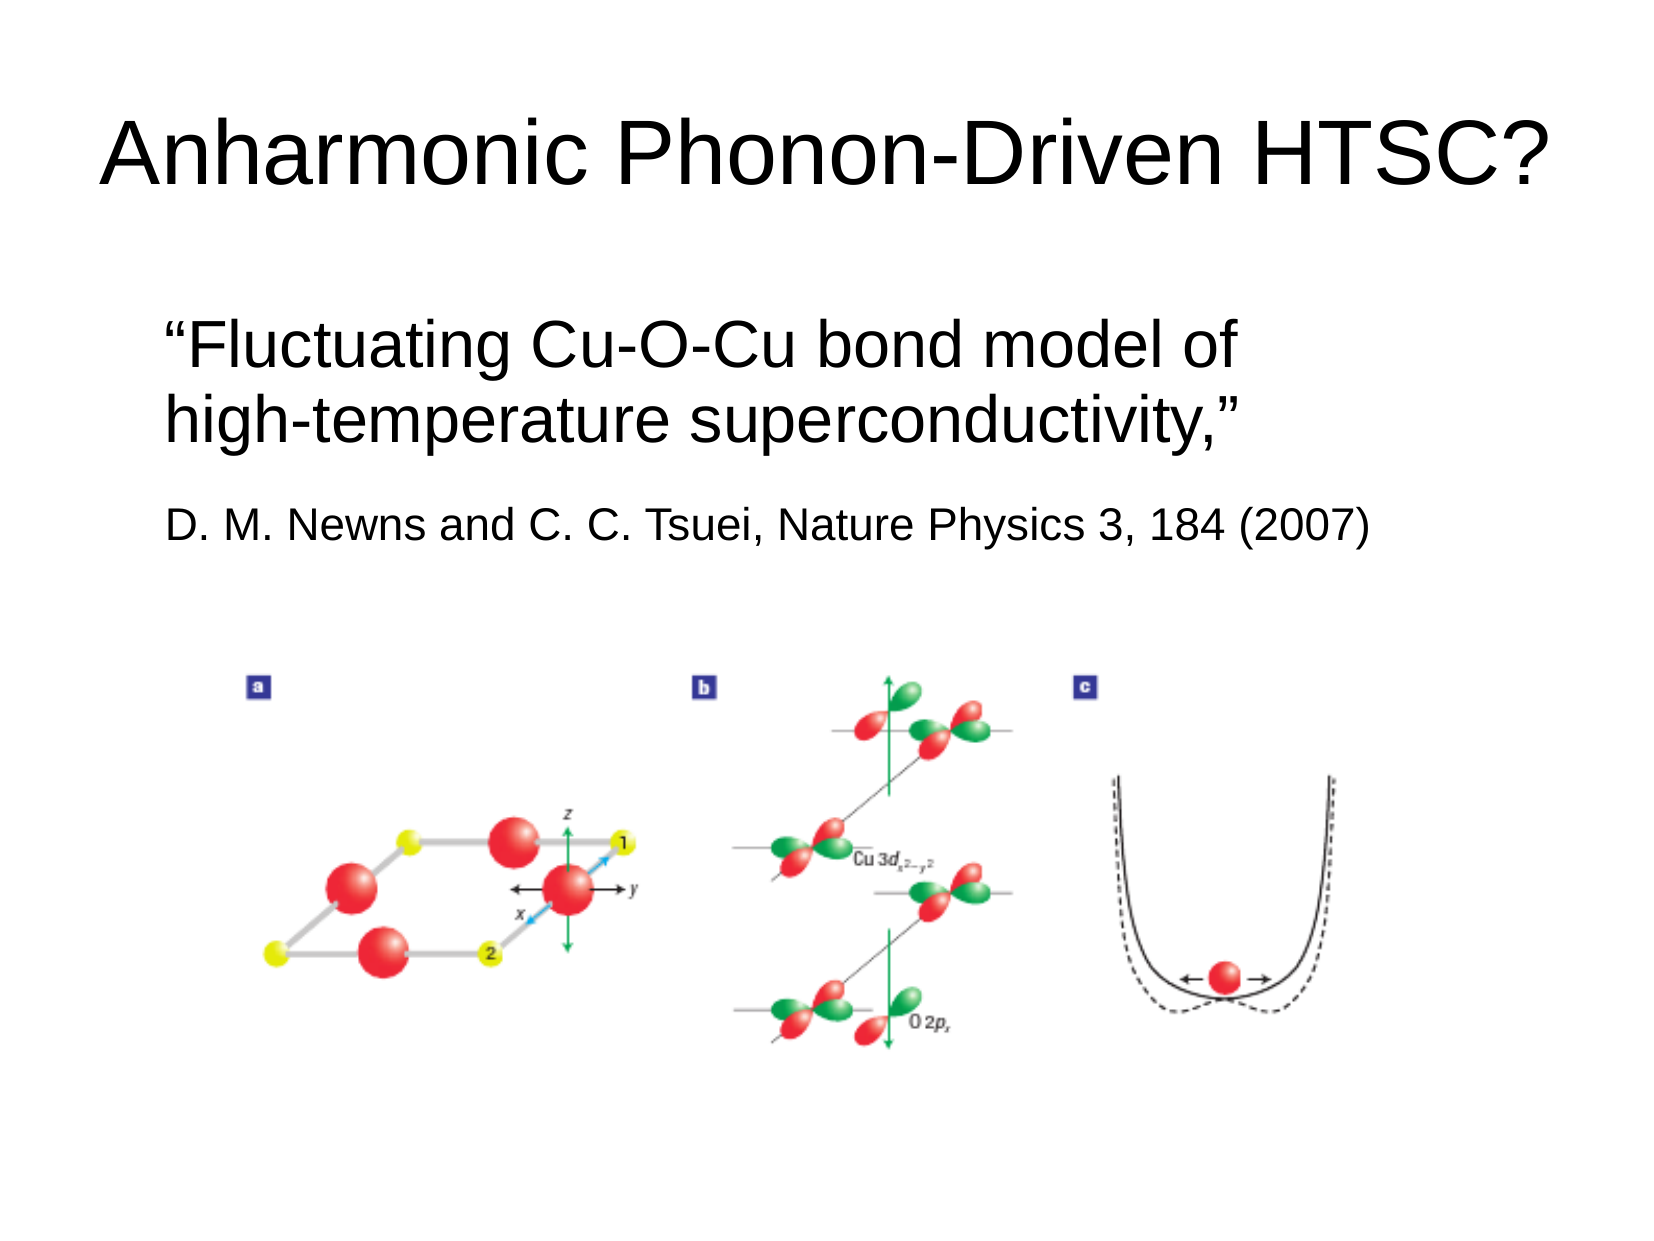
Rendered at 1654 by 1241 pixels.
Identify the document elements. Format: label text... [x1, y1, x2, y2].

picture [159, 649, 1441, 1102]
title Anharmonic Phonon-Driven HTSC? [82, 56, 1571, 250]
text_box “Fluctuating Cu-O-Cu bond model of high-temperature superconductivity,” D. M. Newns and C. C. Tsuei, Nature Physics 3, 184 (2007) [150, 300, 1501, 558]
